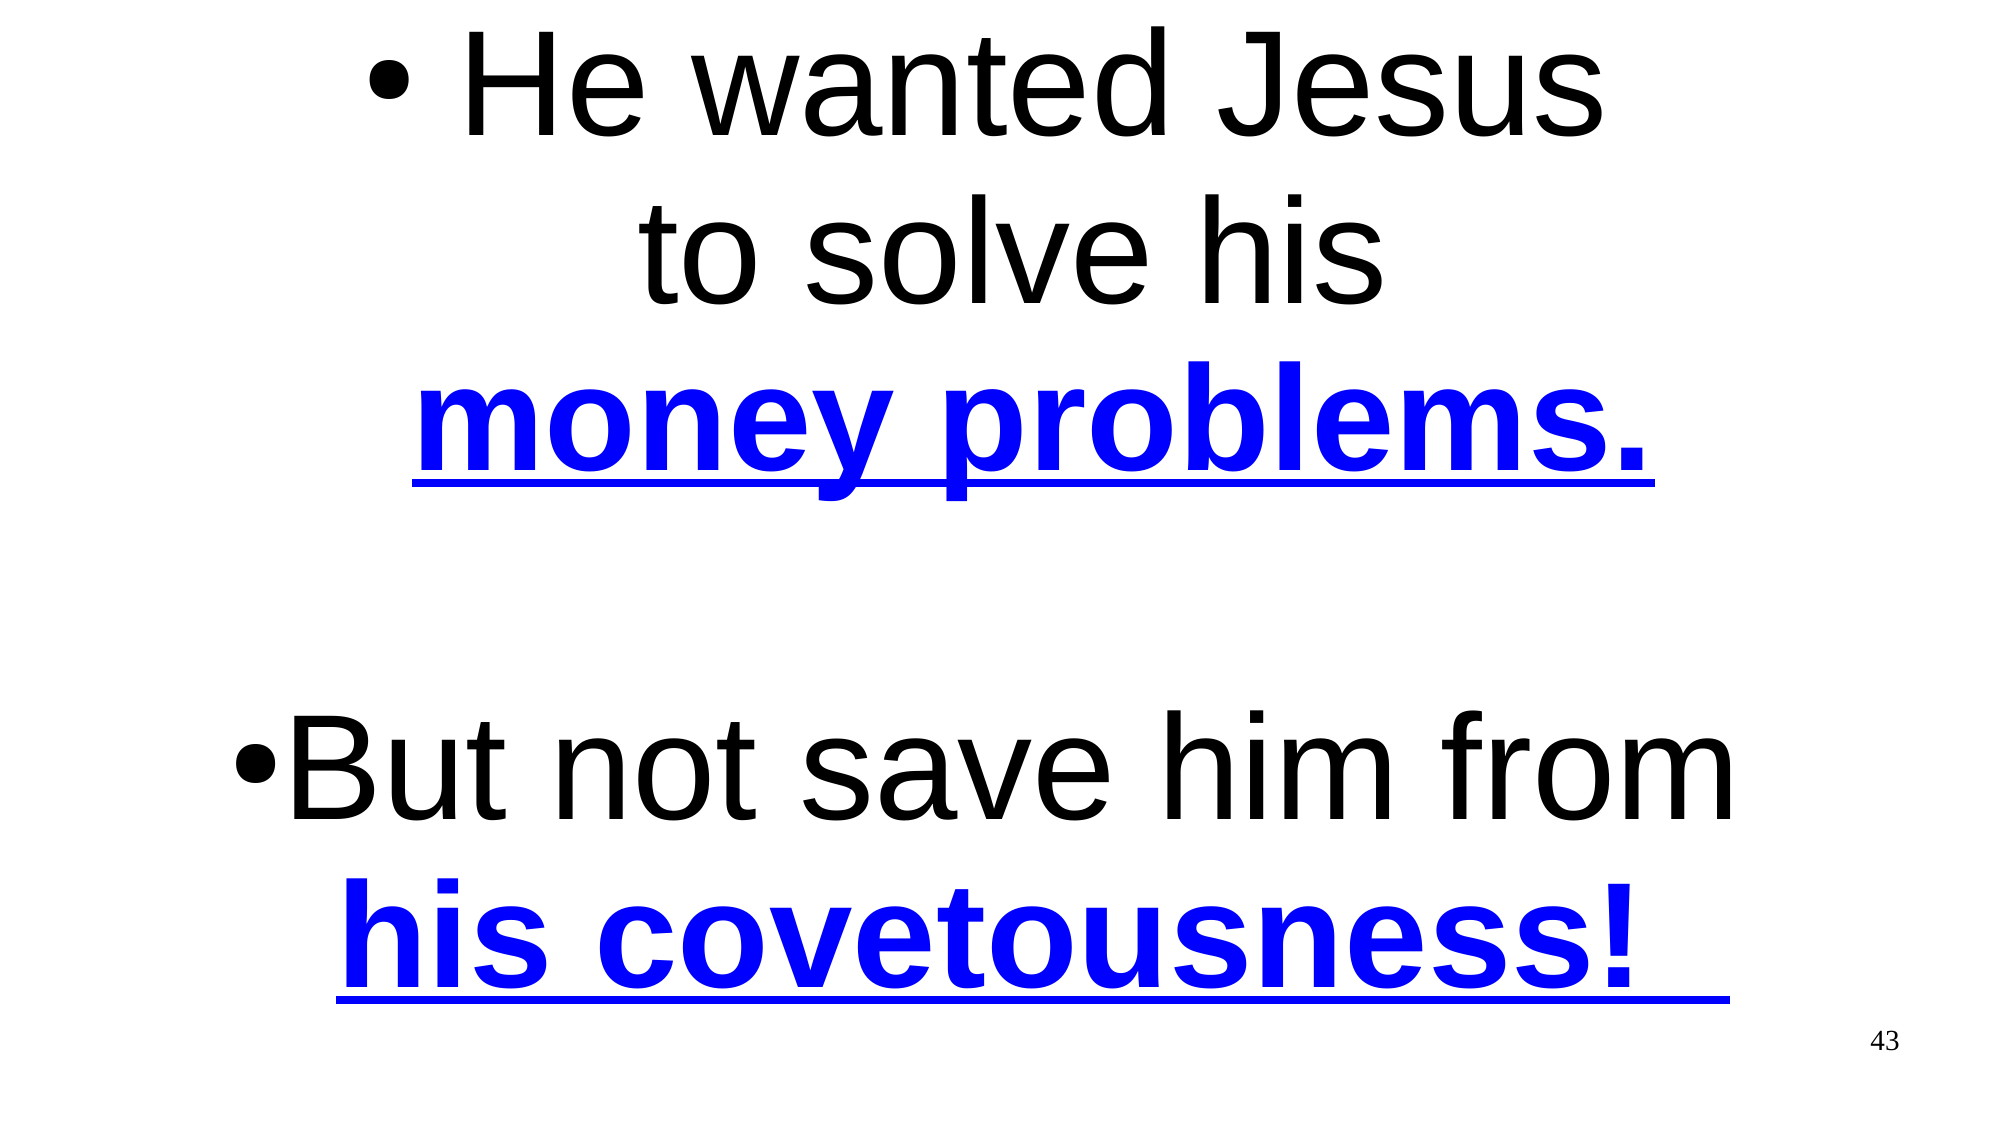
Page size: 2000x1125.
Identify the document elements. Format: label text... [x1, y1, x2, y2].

list He wanted Jesus to solve his money problems. But not save him from his covetousness! [0, 0, 1996, 1123]
